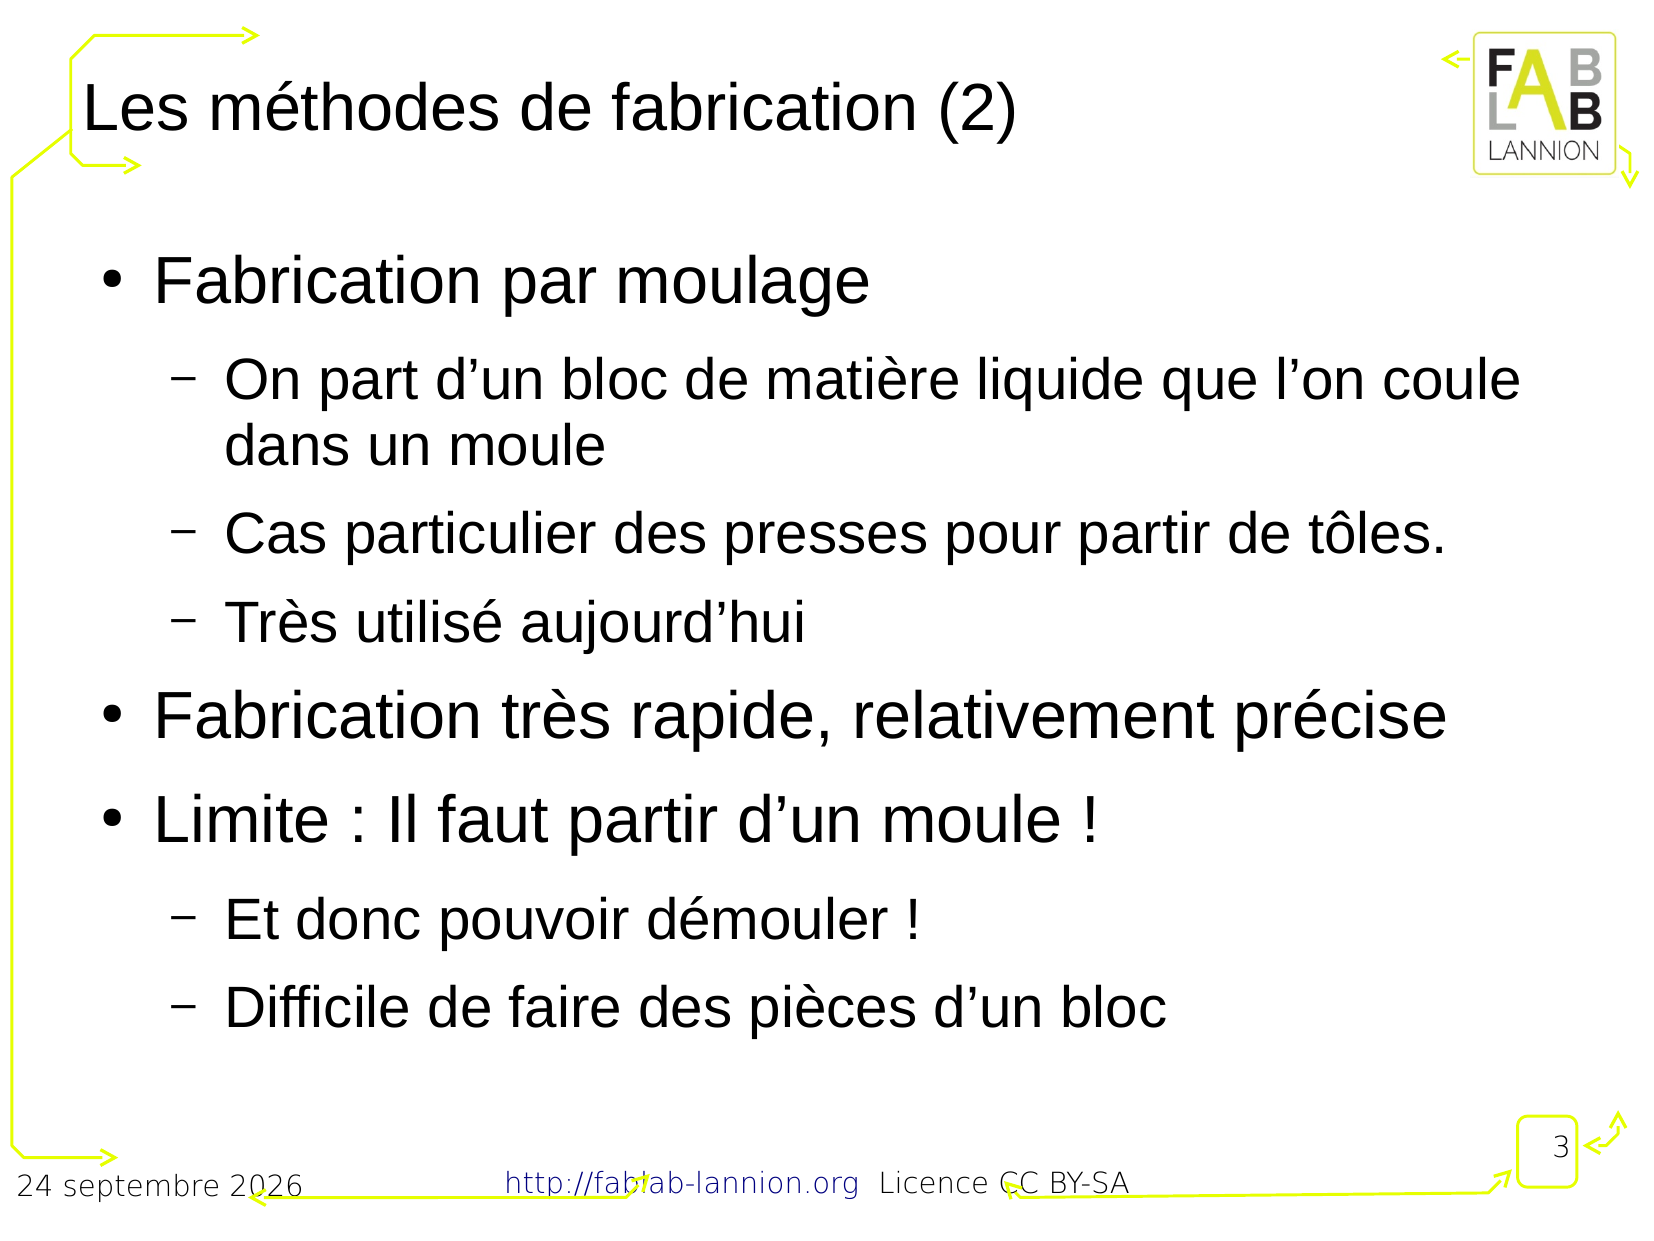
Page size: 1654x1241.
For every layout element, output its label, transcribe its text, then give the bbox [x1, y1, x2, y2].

list Fabrication par moulage On part d’un bloc de matière liquide que l’on coule dans un moule Cas particulier des presses pour partir de tôles. Très utilisé aujourd’hui Fabrication très rapide, relativement précise Limite : Il faut partir d’un moule ! Et donc pouvoir démouler ! Difficile de faire des pièces d’un bloc [82, 242, 1571, 1099]
title Les méthodes de fabrication (2) [82, 49, 1441, 166]
picture [1470, 29, 1619, 178]
